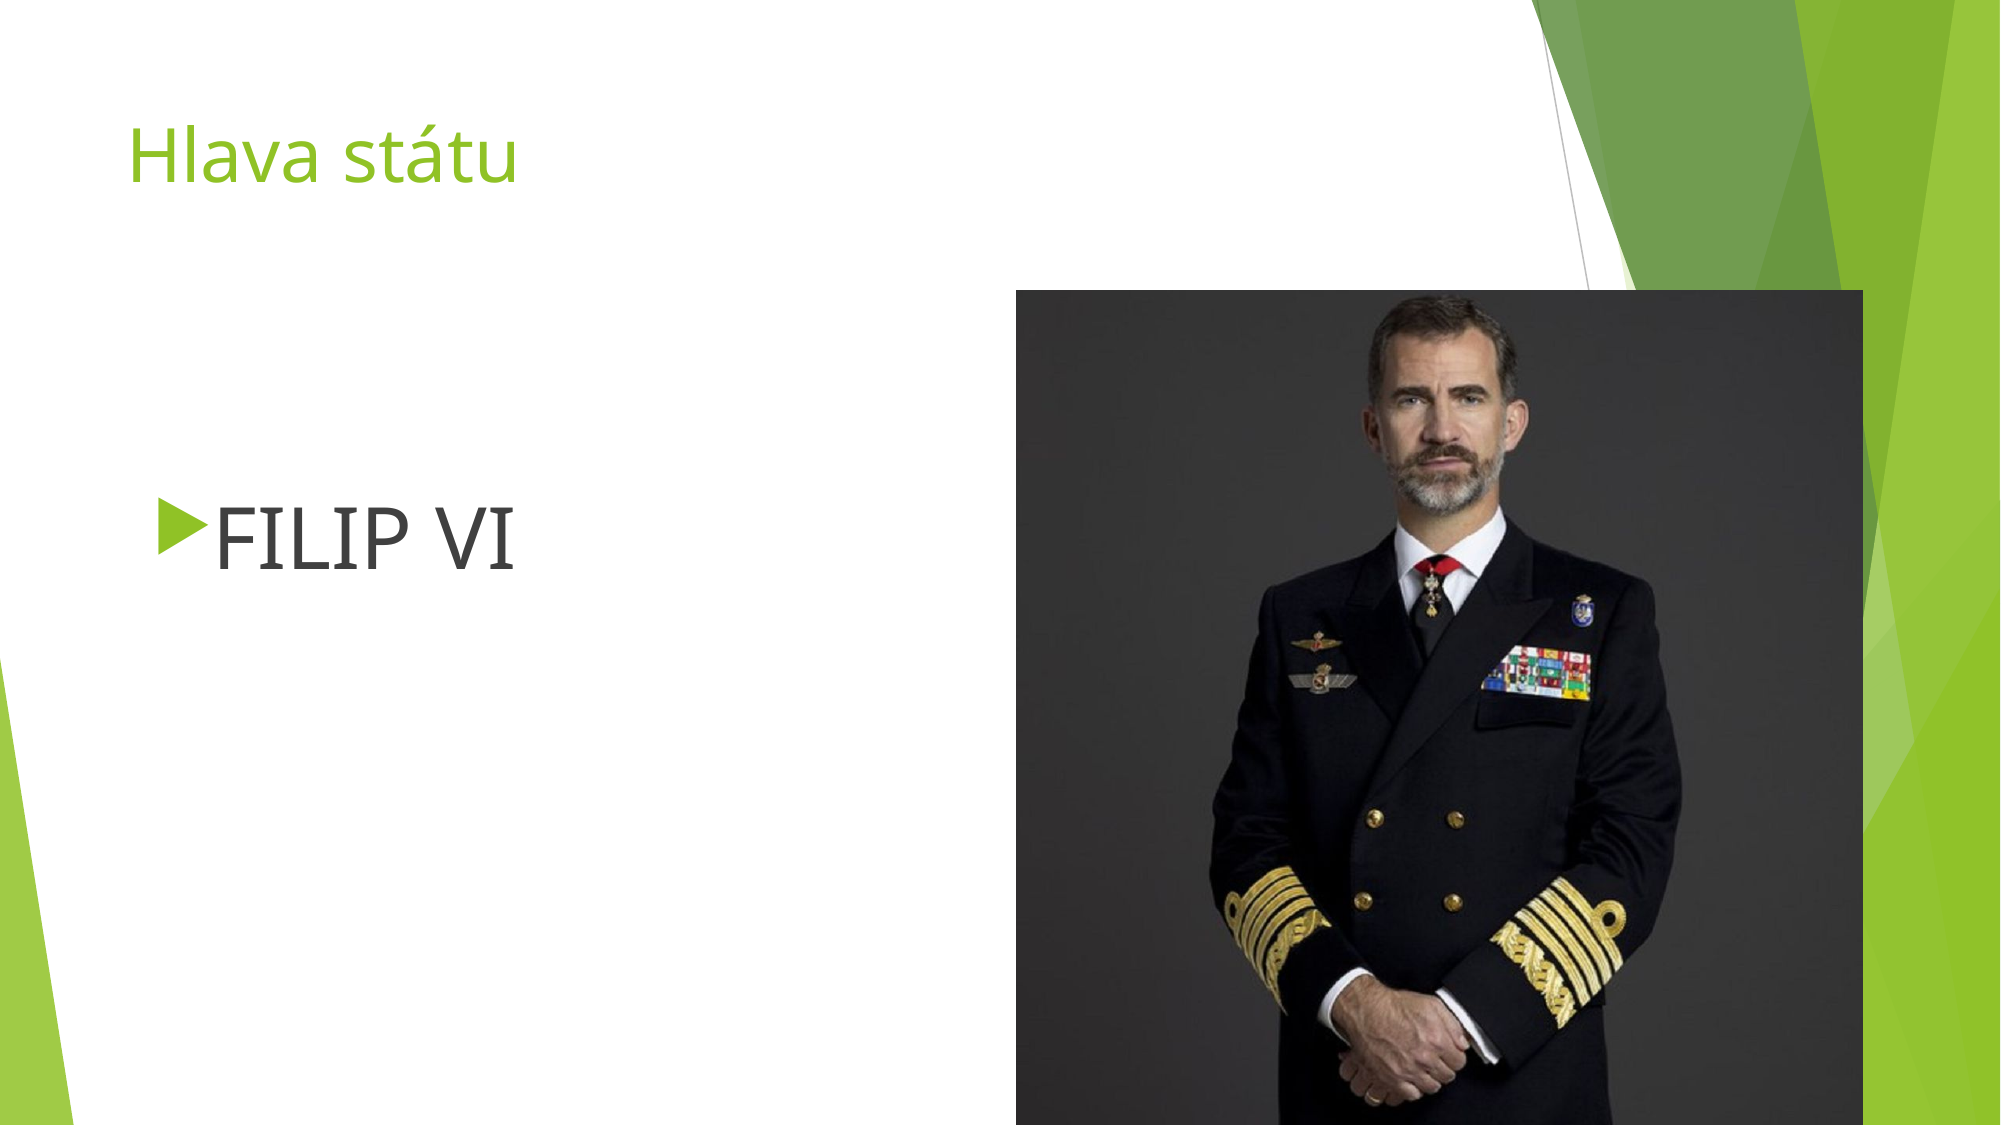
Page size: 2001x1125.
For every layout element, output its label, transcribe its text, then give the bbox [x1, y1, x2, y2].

title Hlava státu [111, 99, 1522, 317]
picture [1016, 290, 1863, 1125]
list FILIP VI [137, 475, 533, 607]
